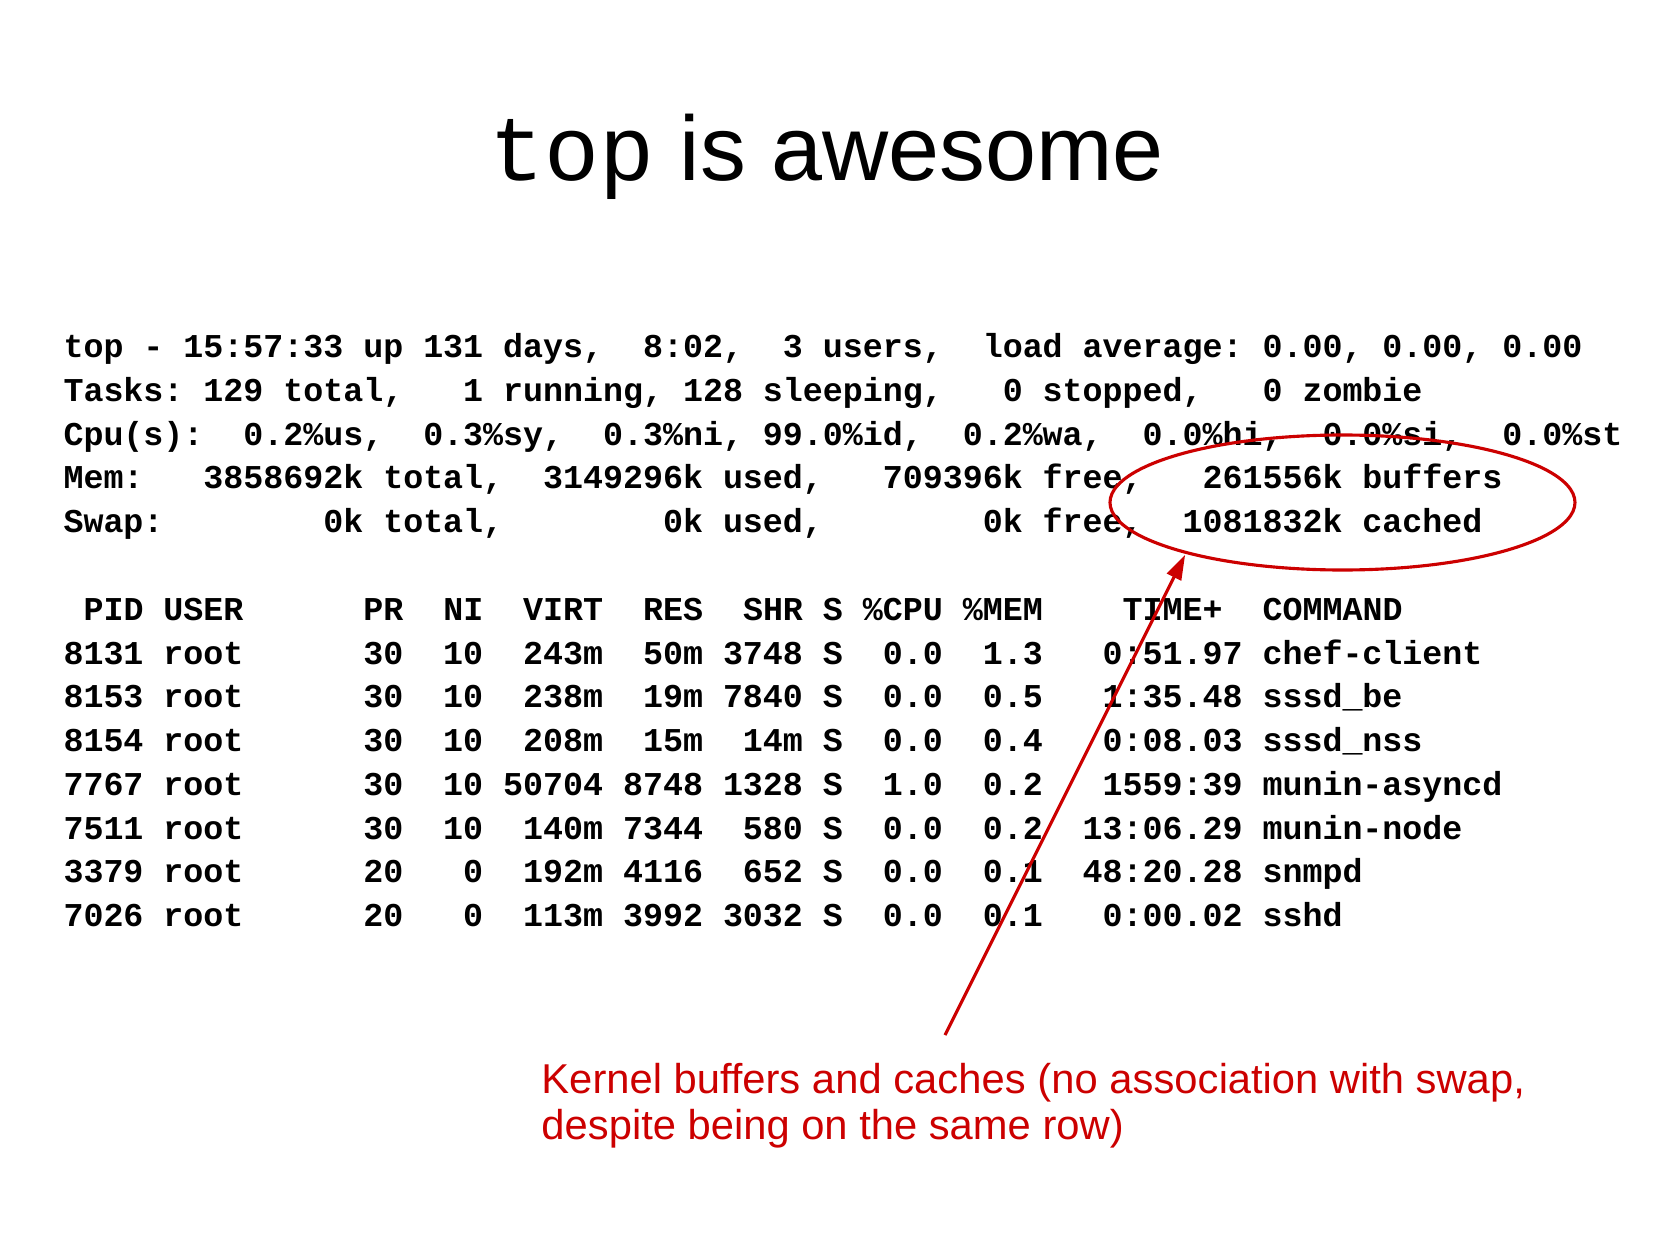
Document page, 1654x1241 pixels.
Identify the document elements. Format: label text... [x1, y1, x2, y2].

list top - 15:57:33 up 131 days, 8:02, 3 users, load average: 0.00, 0.00, 0.00 Tasks: 129 total, 1 running, 128 sleeping, 0 stopped, 0 zombie Cpu(s): 0.2%us, 0.3%sy, 0.3%ni, 99.0%id, 0.2%wa, 0.0%hi, 0.0%si, 0.0%st Mem: 3858692k total, 3149296k used, 709396k free, 261556k buffers Swap: 0k total, 0k used, 0k free, 1081832k cached PID USER PR NI VIRT RES SHR S %CPU %MEM TIME+ COMMAND 8131 root 30 10 243m 50m 3748 S 0.0 1.3 0:51.97 chef-client 8153 root 30 10 238m 19m 7840 S 0.0 0.5 1:35.48 sssd_be 8154 root 30 10 208m 15m 14m S 0.0 0.4 0:08.03 sssd_nss 7767 root 30 10 50704 8748 1328 S 1.0 0.2 1559:39 munin-asyncd 7511 root 30 10 140m 7344 580 S 0.0 0.2 13:06.29 munin-node 3379 root 20 0 192m 4116 652 S 0.0 0.1 48:20.28 snmpd 7026 root 20 0 113m 3992 3032 S 0.0 0.1 0:00.02 sshd [63, 330, 1654, 934]
text_box Kernel buffers and caches (no association with swap, despite being on the same row) [526, 1048, 1541, 1157]
title top is awesome [82, 49, 1571, 257]
list top - 15:57:33 up 131 days, 8:02, 3 users, load average: 0.00, 0.00, 0.00 Tasks: 129 total, 1 running, 128 sleeping, 0 stopped, 0 zombie Cpu(s): 0.2%us, 0.3%sy, 0.3%ni, 99.0%id, 0.2%wa, 0.0%hi, 0.0%si, 0.0%st Mem: 3858692k total, 3149296k used, 709396k free, 261556k buffers Swap: 0k total, 0k used, 0k free, 1081832k cached PID USER PR NI VIRT RES SHR S %CPU %MEM TIME+ COMMAND 8131 root 30 10 243m 50m 3748 S 0.0 1.3 0:51.97 chef-client 8153 root 30 10 238m 19m 7840 S 0.0 0.5 1:35.48 sssd_be 8154 root 30 10 208m 15m 14m S 0.0 0.4 0:08.03 sssd_nss 7767 root 30 10 50704 8748 1328 S 1.0 0.2 1559:39 munin-asyncd 7511 root 30 10 140m 7344 580 S 0.0 0.2 13:06.29 munin-node 3379 root 20 0 192m 4116 652 S 0.0 0.1 48:20.28 snmpd 7026 root 20 0 113m 3992 3032 S 0.0 0.1 0:00.02 sshd [1112, 437, 1573, 568]
